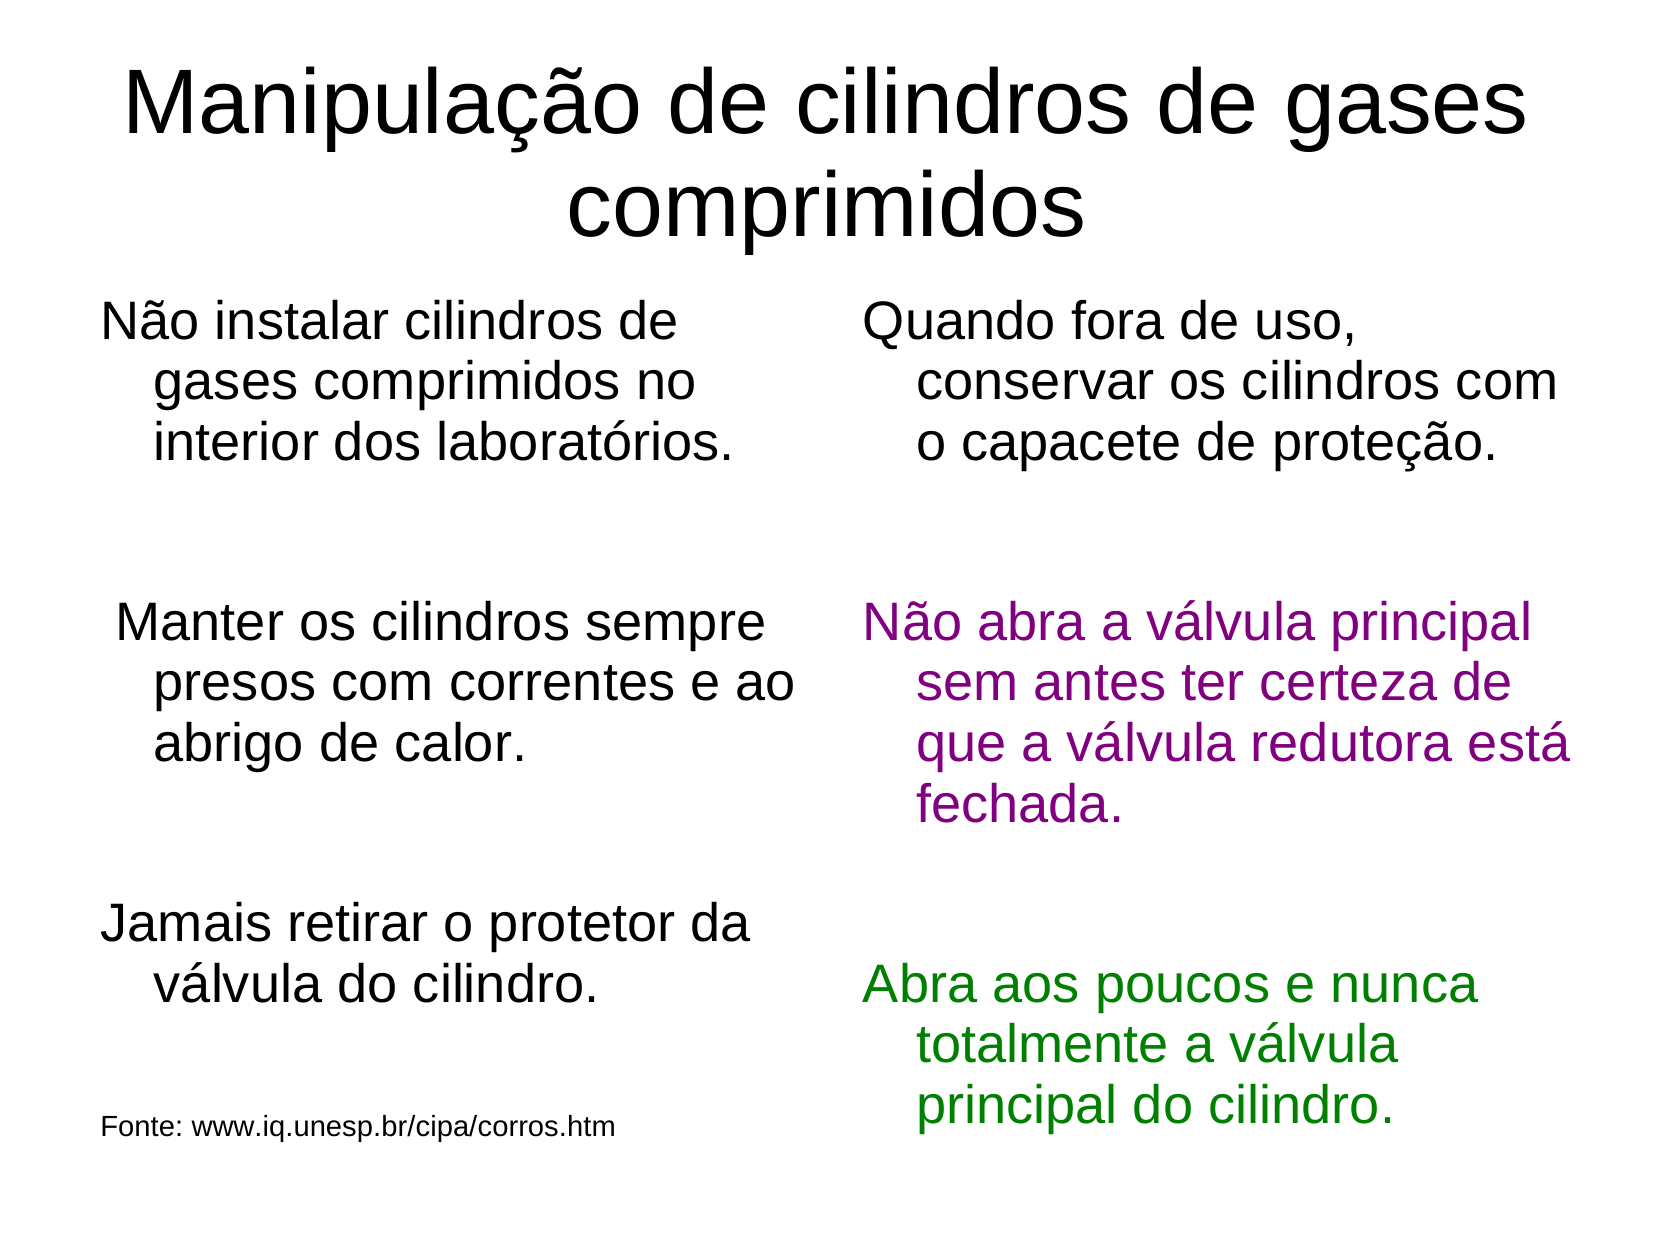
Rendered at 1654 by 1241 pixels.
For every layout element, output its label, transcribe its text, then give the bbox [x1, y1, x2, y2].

list Não instalar cilindros de gases comprimidos no interior dos laboratórios. Manter os cilindros sempre presos com correntes e ao abrigo de calor. Jamais retirar o protetor da válvula do cilindro. Fonte: www.iq.unesp.br/cipa/corros.htm [82, 290, 809, 1241]
title Manipulação de cilindros de gases comprimidos [82, 49, 1571, 257]
list Quando fora de uso, conservar os cilindros com o capacete de proteção. Não abra a válvula principal sem antes ter certeza de que a válvula redutora está fechada. Abra aos poucos e nunca totalmente a válvula principal do cilindro. [845, 290, 1572, 1135]
